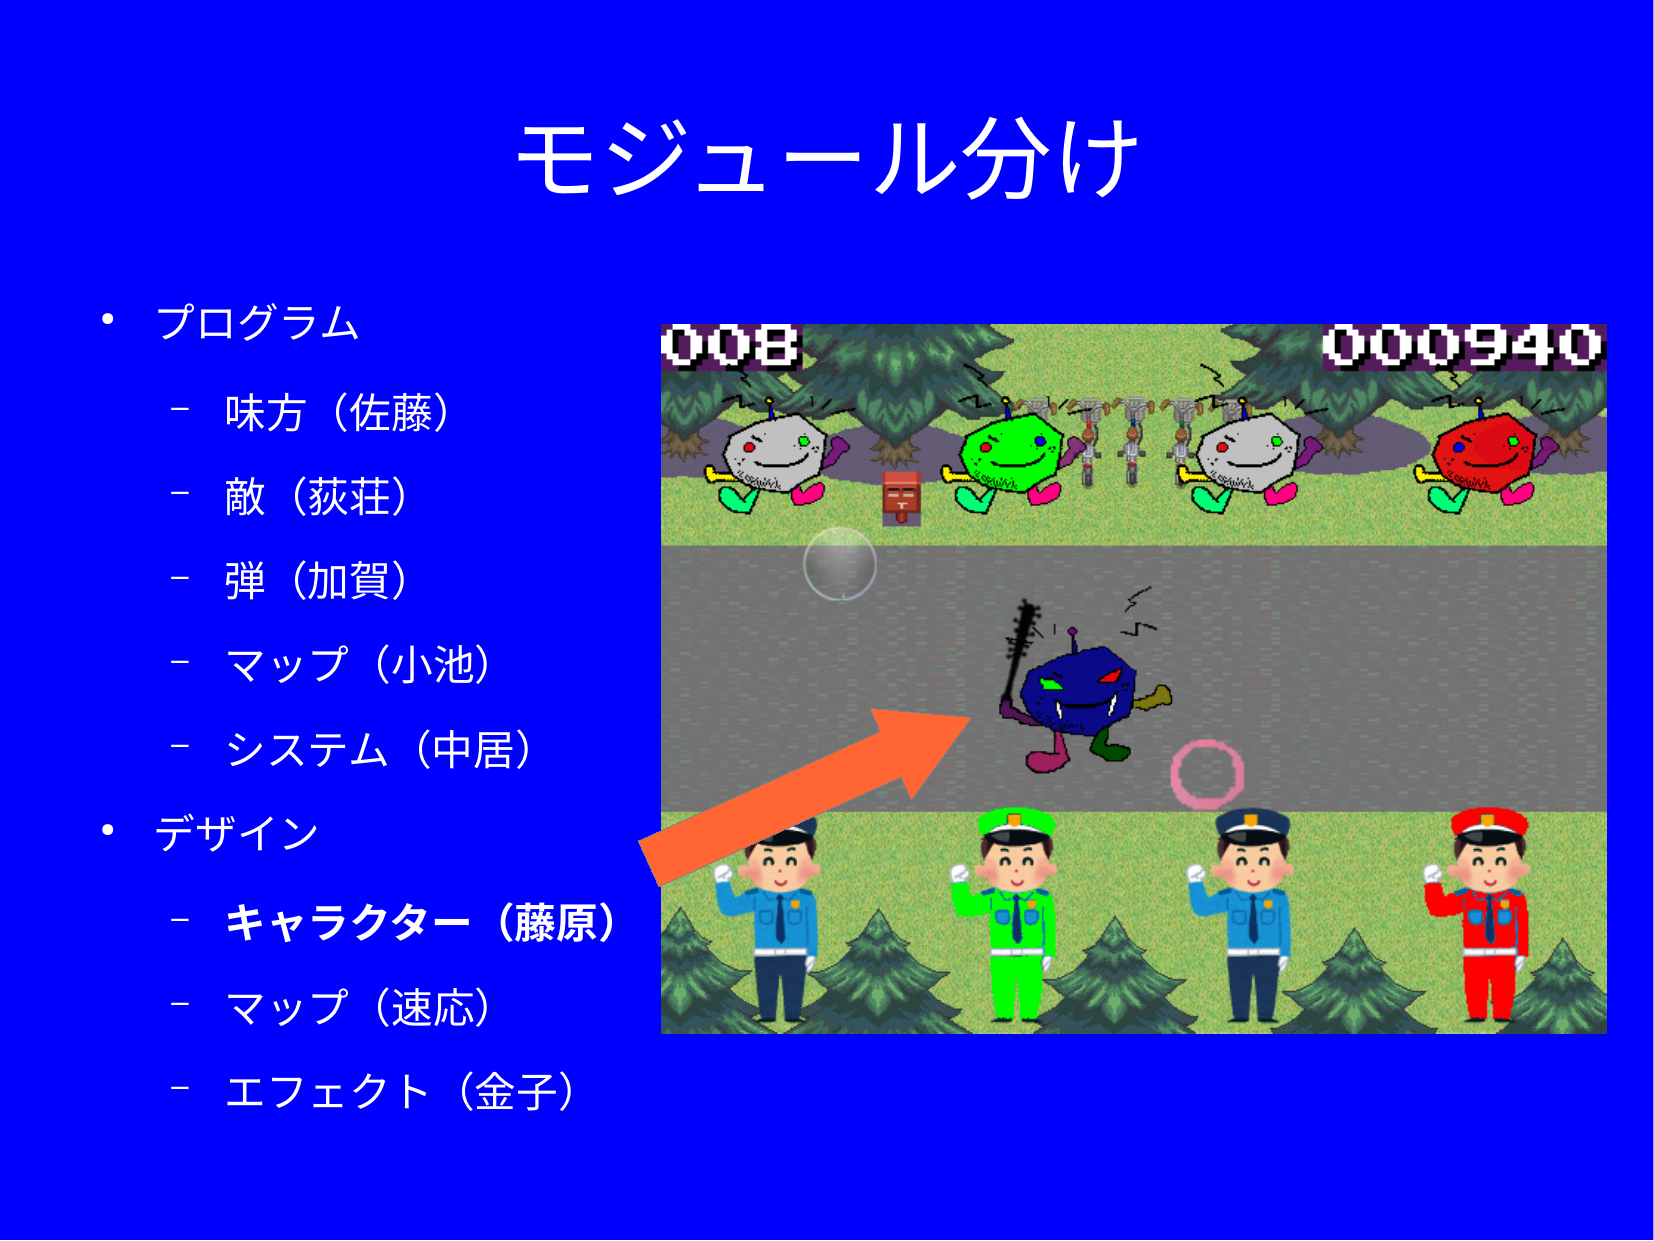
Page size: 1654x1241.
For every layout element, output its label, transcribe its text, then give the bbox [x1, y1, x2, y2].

title モジュール分け [82, 49, 1571, 257]
list プログラム 味方（佐藤） 敵（荻荘） 弾（加賀） マップ（小池） システム（中居） デザイン キャラクター（藤原） マップ（速応） エフェクト（金子） [82, 290, 793, 1134]
text_box [638, 708, 972, 887]
picture [661, 324, 1607, 1034]
